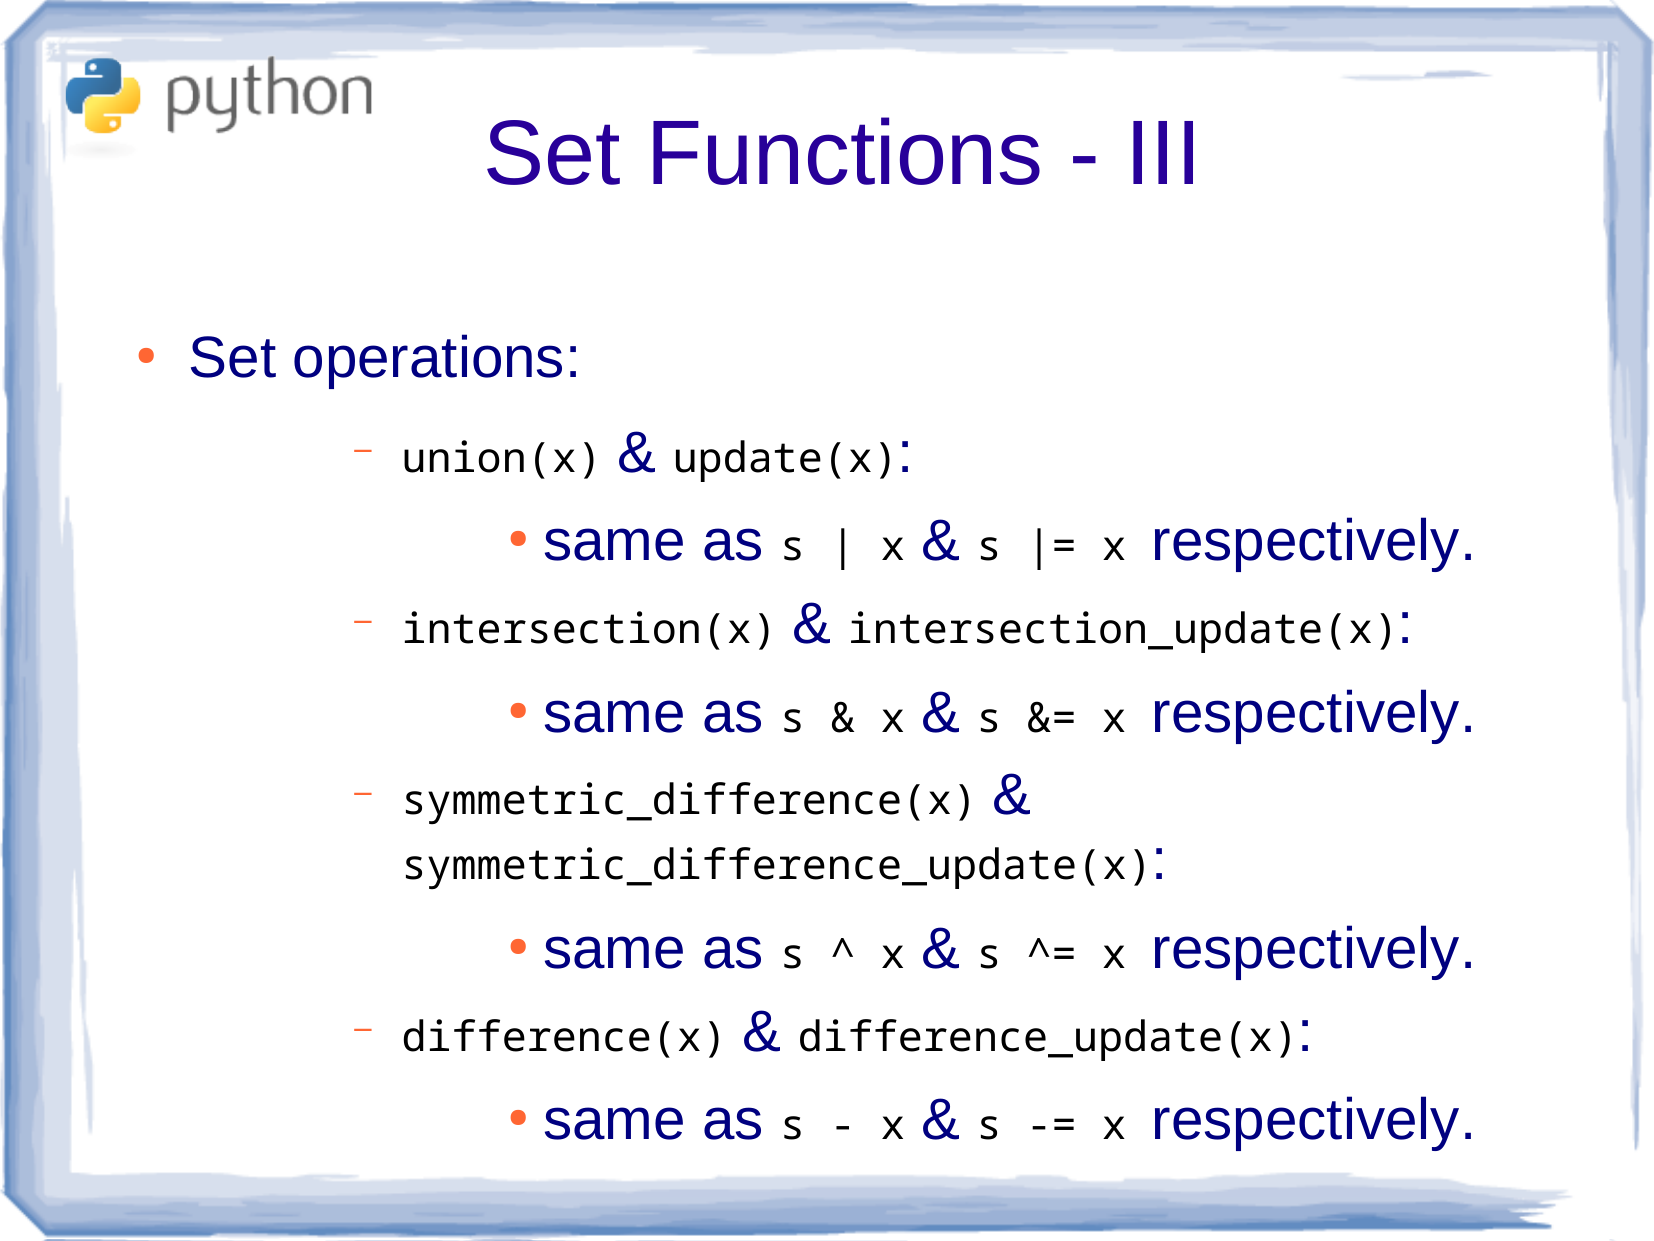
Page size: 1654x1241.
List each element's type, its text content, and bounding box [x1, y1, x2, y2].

picture [0, 0, 1654, 1241]
title Set Functions - III [82, 49, 1571, 257]
list Set operations: union(x) & update(x): same as s | x & s |= x respectively. intersection(x) & intersection_update(x): same as s & x & s &= x respectively. symmetric_difference(x) & symmetric_difference_update(x): same as s ^ x & s ^= x respectively. difference(x) & difference_update(x): same as s - x & s -= x respectively. [118, 324, 1571, 1150]
